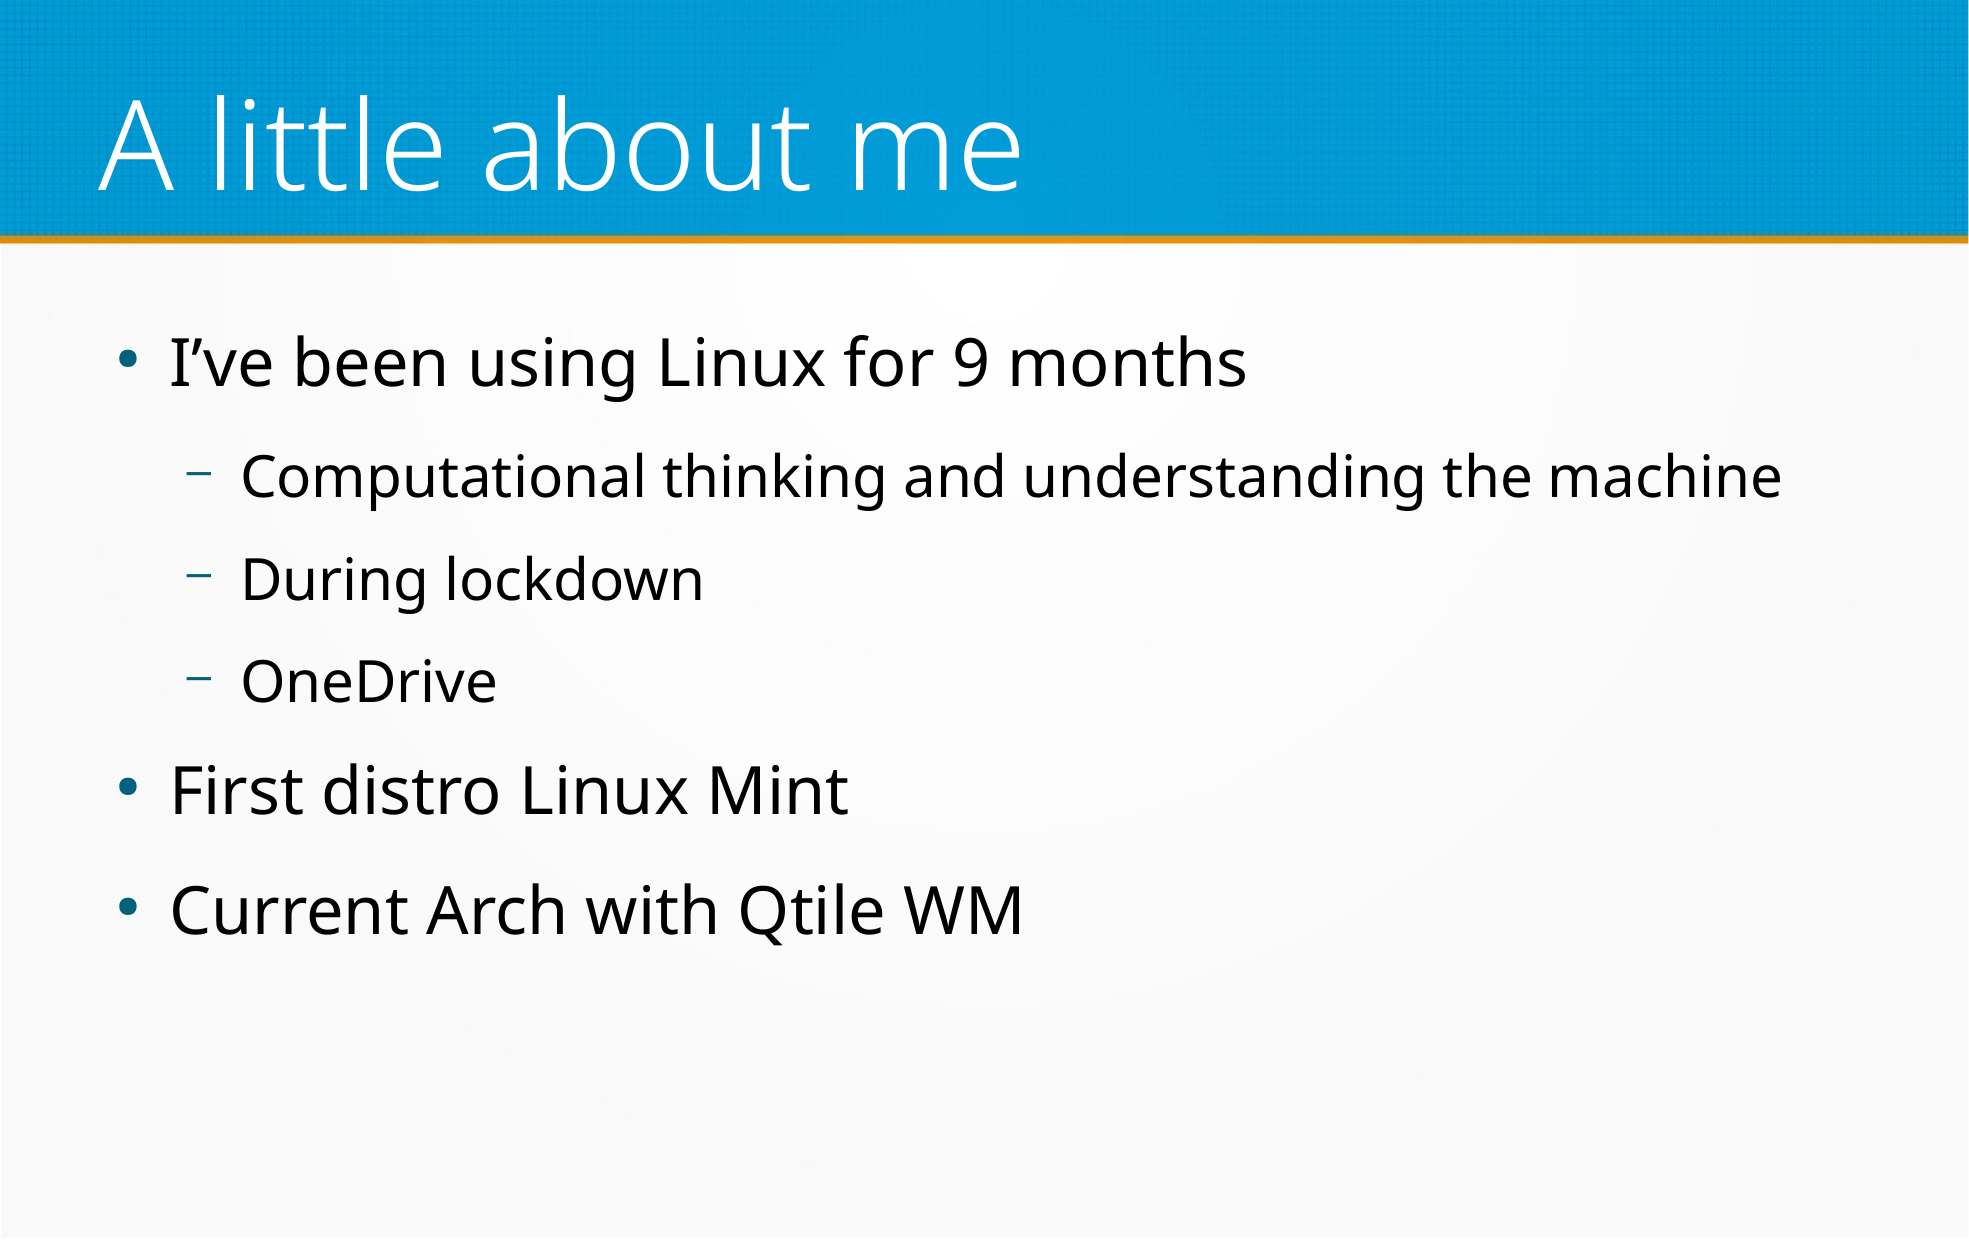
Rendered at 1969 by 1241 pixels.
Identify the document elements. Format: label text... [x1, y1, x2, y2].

picture [0, 233, 1969, 1241]
list I’ve been using Linux for 9 months Computational thinking and understanding the machine During lockdown OneDrive First distro Linux Mint Current Arch with Qtile WM [98, 315, 1861, 1081]
title A little about me [98, 19, 1870, 227]
